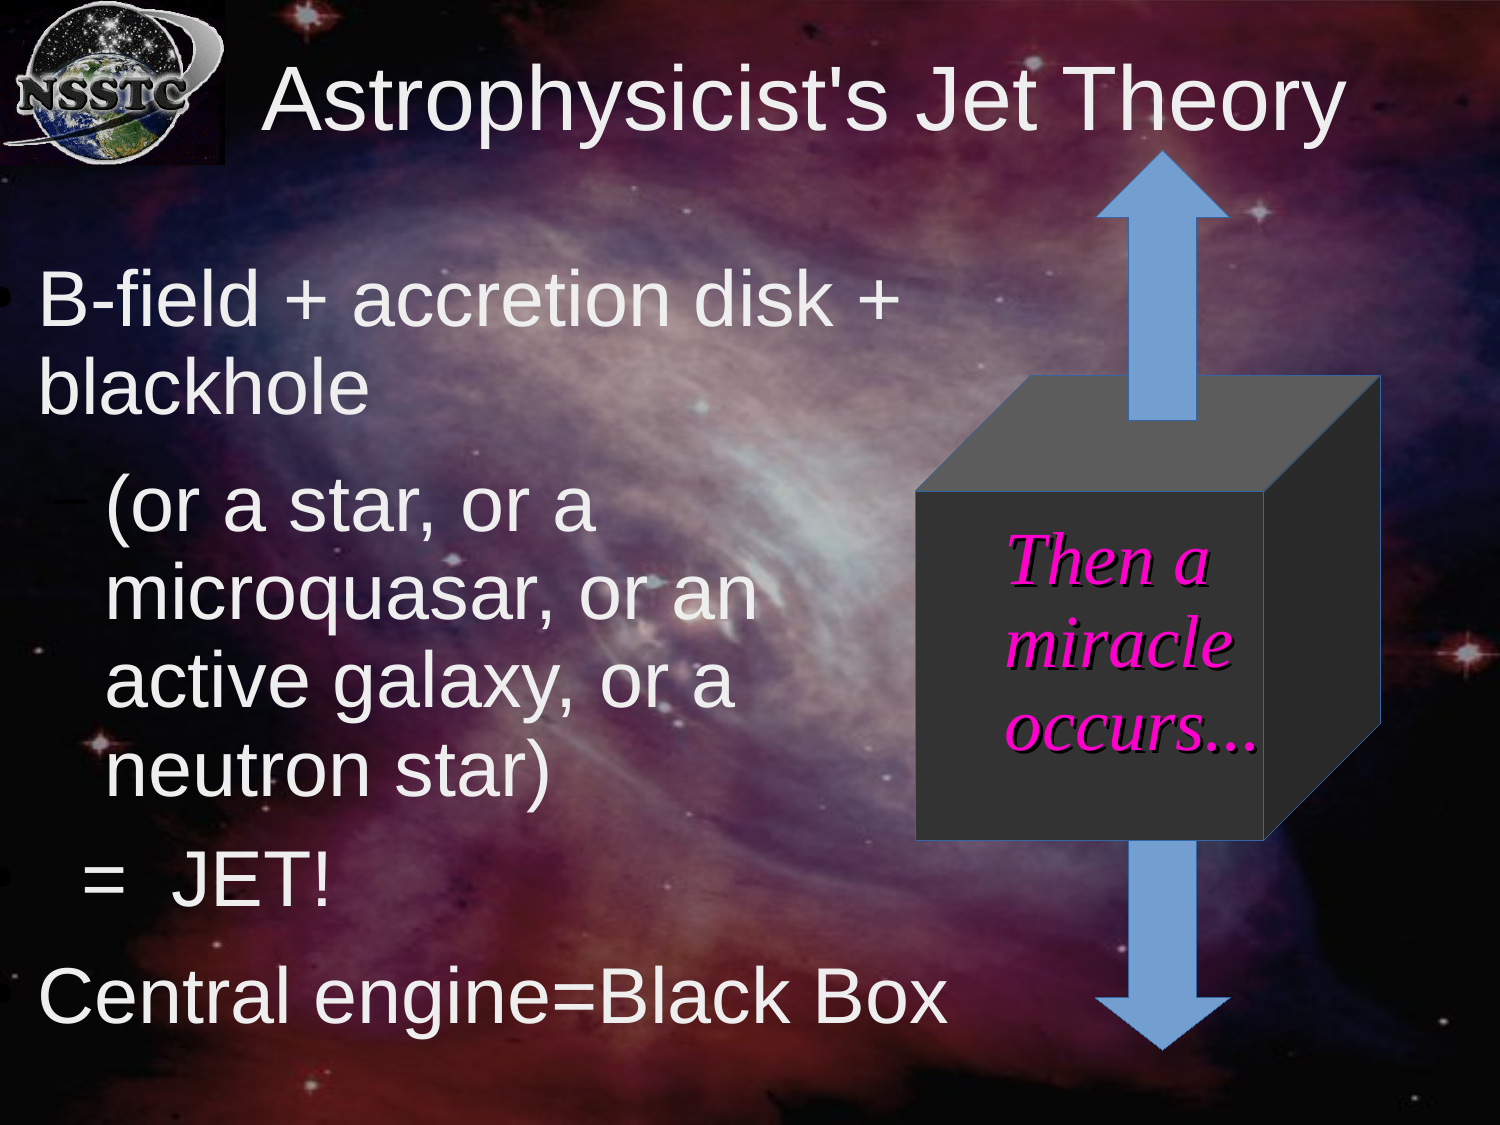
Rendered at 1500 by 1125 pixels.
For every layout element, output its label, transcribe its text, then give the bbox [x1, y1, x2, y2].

list B-field + accretion disk + blackhole (or a star, or a microquasar, or an active galaxy, or a neutron star) = JET! Central engine=Black Box [0, 254, 961, 1125]
text_box Then a miracle occurs... [990, 510, 1321, 846]
picture [0, 0, 1128, 444]
text_box [1095, 846, 1231, 1051]
title Astrophysicist's Jet Theory [170, 0, 1441, 198]
text_box [915, 375, 1381, 841]
text_box [1095, 149, 1231, 421]
picture [961, 0, 1500, 1125]
